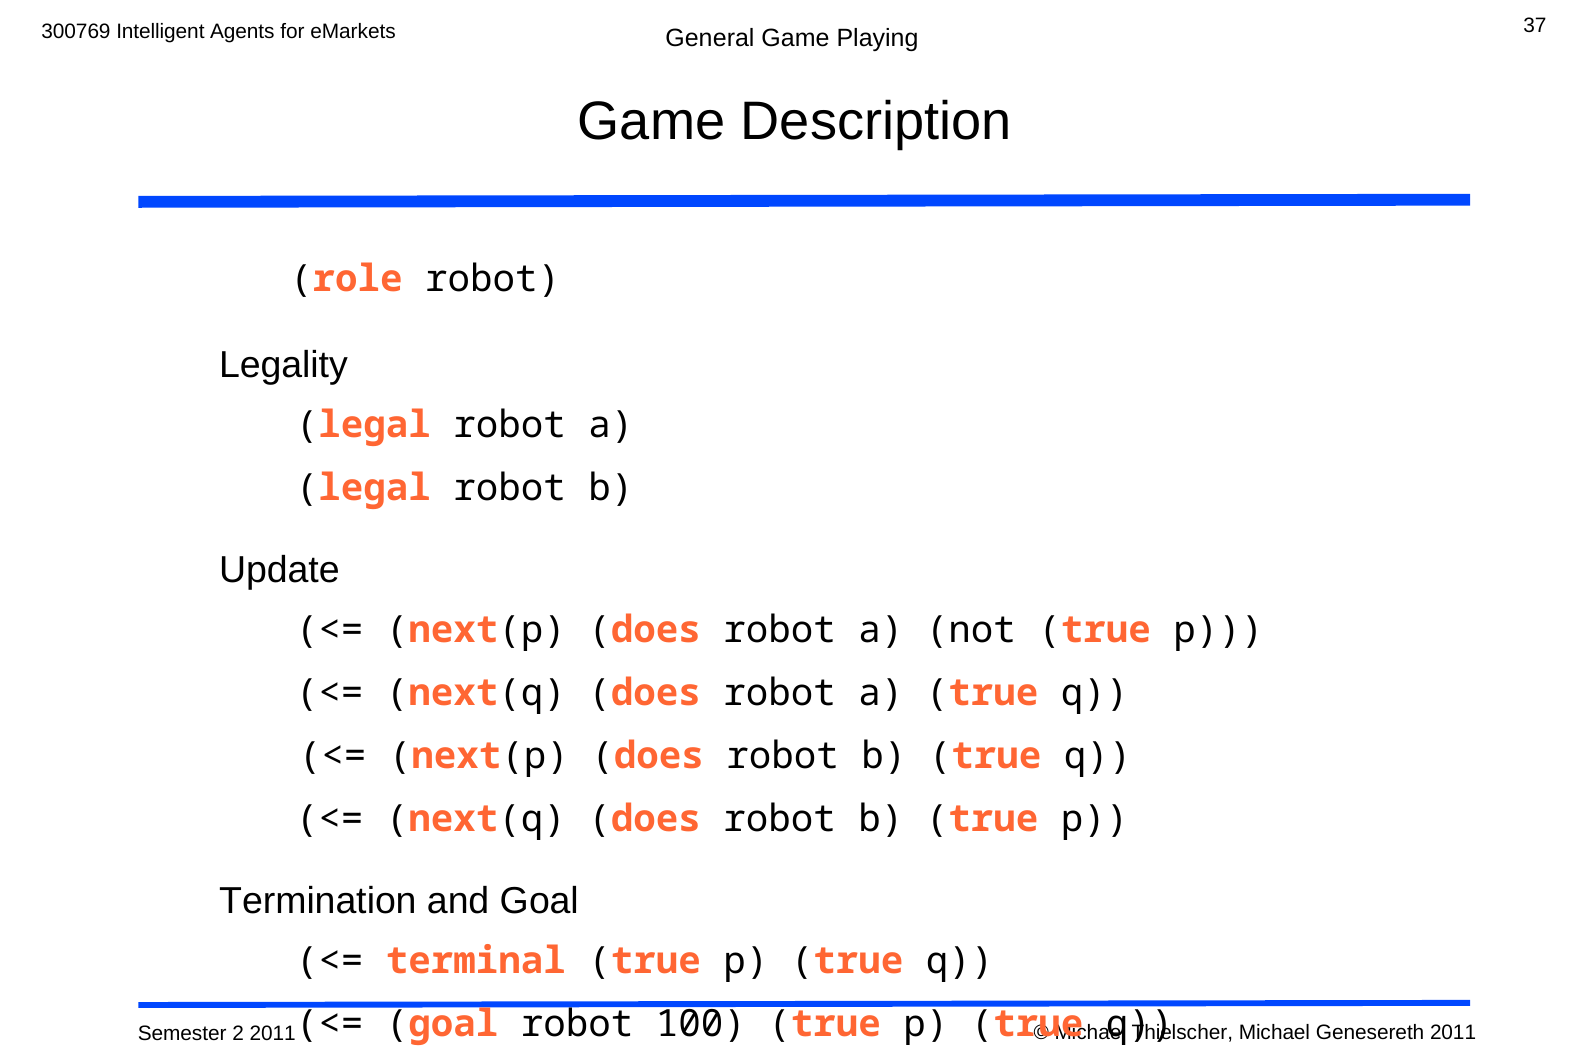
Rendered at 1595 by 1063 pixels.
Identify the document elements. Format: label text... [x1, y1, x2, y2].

list (role robot) Legality (legal robot a) (legal robot b) Update (<= (next(p) (does robot a) (not (true p))) (<= (next(q) (does robot a) (true q)) (<= (next(p) (does robot b) (true q)) (<= (next(q) (does robot b) (true p)) Termination and Goal (<= terminal (true p) (true q)) (<= (goal robot 100) (true p) (true q)) [201, 251, 1304, 958]
title Game Description [114, 51, 1476, 190]
